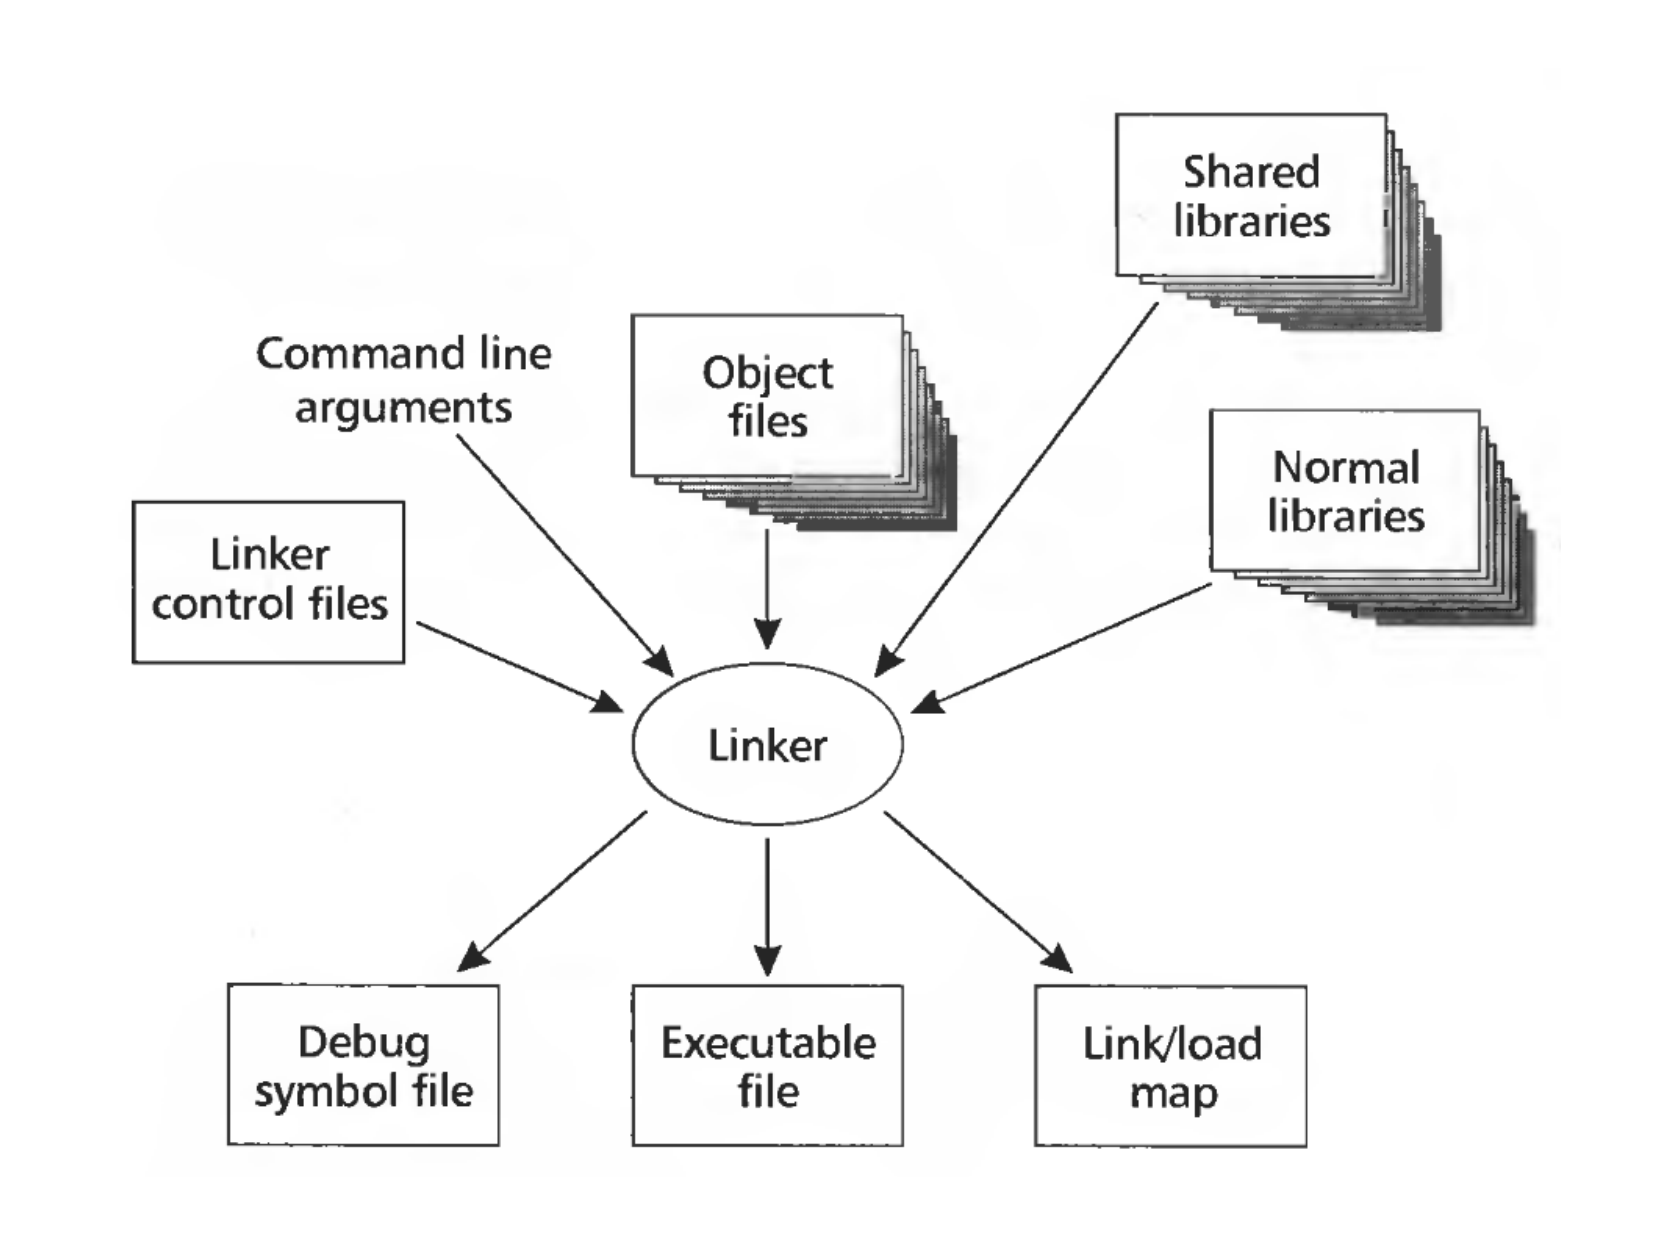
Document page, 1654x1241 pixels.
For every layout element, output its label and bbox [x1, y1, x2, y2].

picture [96, 66, 1561, 1177]
